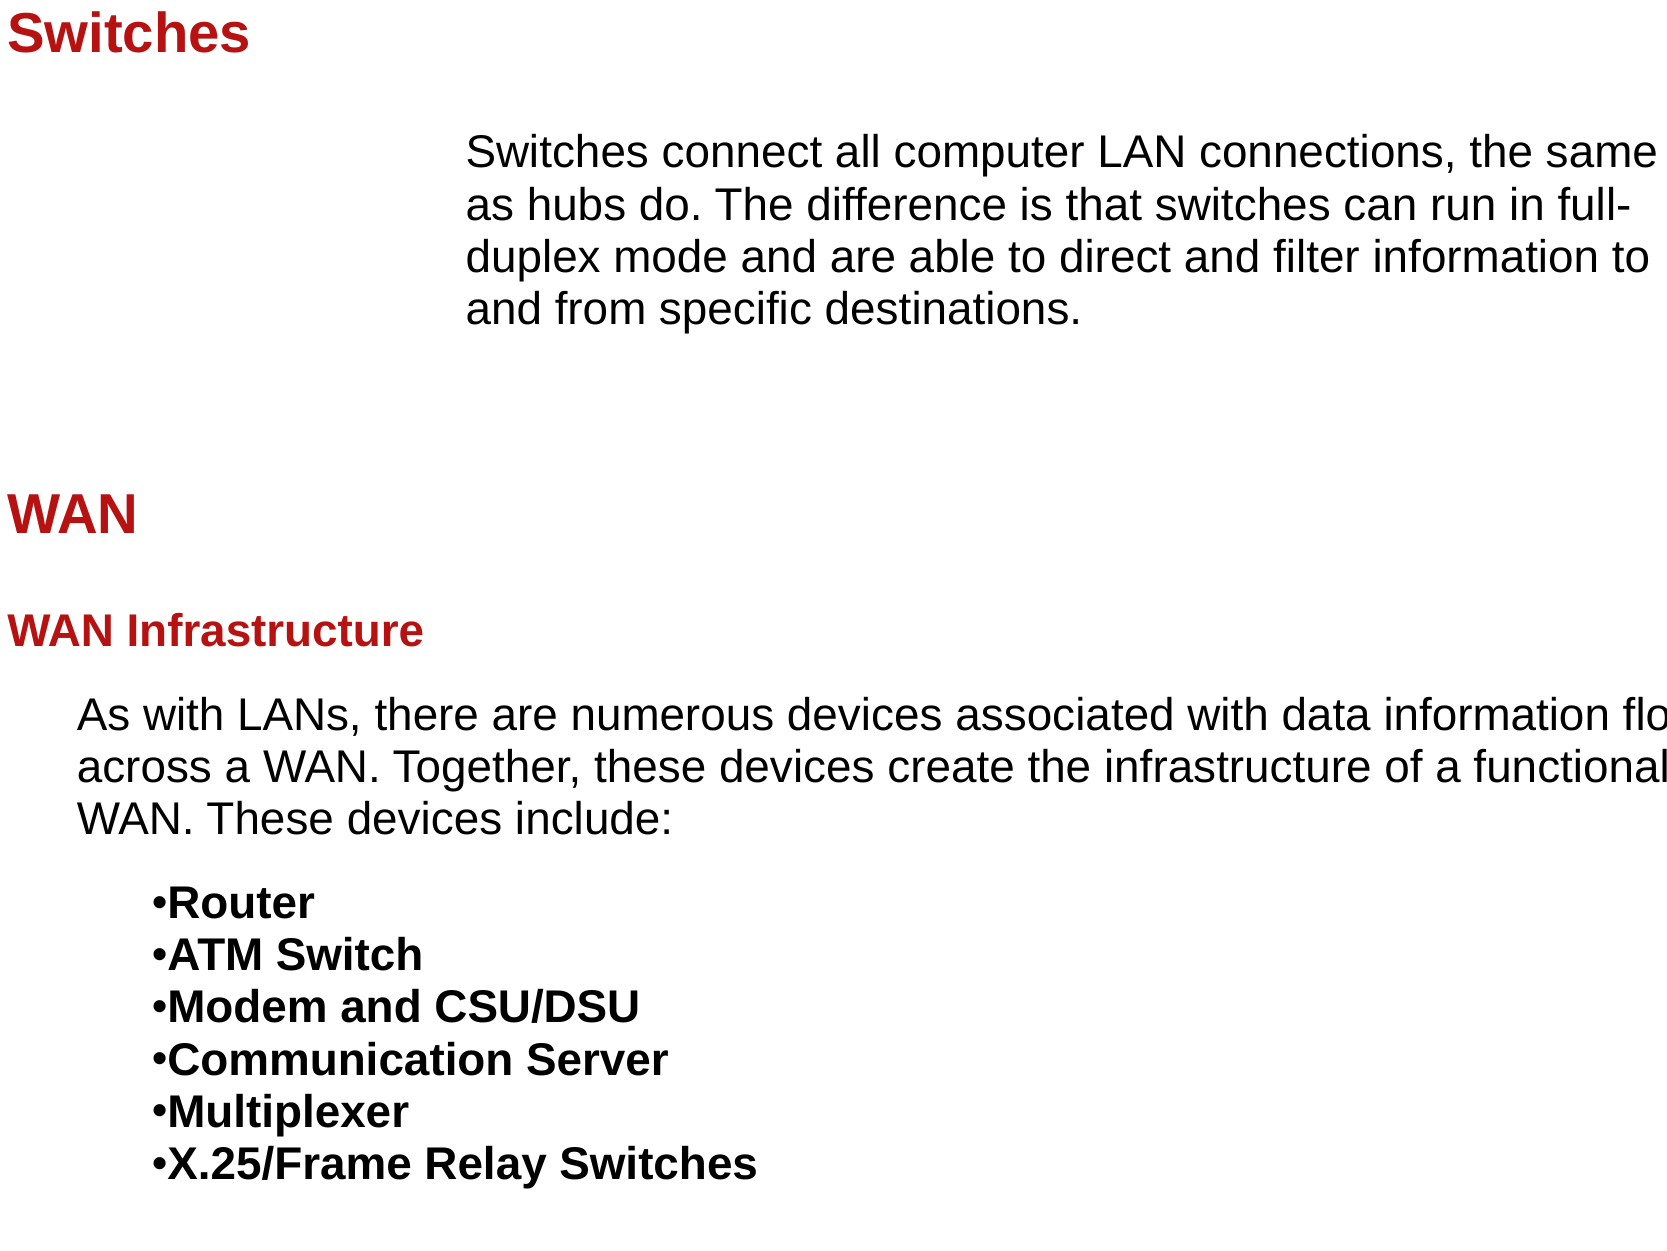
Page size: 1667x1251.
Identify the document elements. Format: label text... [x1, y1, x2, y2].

text_box Switches connect all computer LAN connections, the same as hubs do. The difference is that switches can run in full-duplex mode and are able to direct and filter information to and from specific destinations. [465, 126, 1660, 336]
text_box As with LANs, there are numerous devices associated with data information flow across a WAN. Together, these devices create the infrastructure of a functional WAN. These devices include: [76, 688, 1667, 846]
text_box WAN Infrastructure [7, 604, 451, 657]
text_box Switches [7, 1, 279, 66]
text_box WAN [7, 481, 160, 546]
text_box Router ATM Switch Modem and CSU/DSU Communication Server Multiplexer X.25/Frame Relay Switches [76, 876, 1667, 1191]
